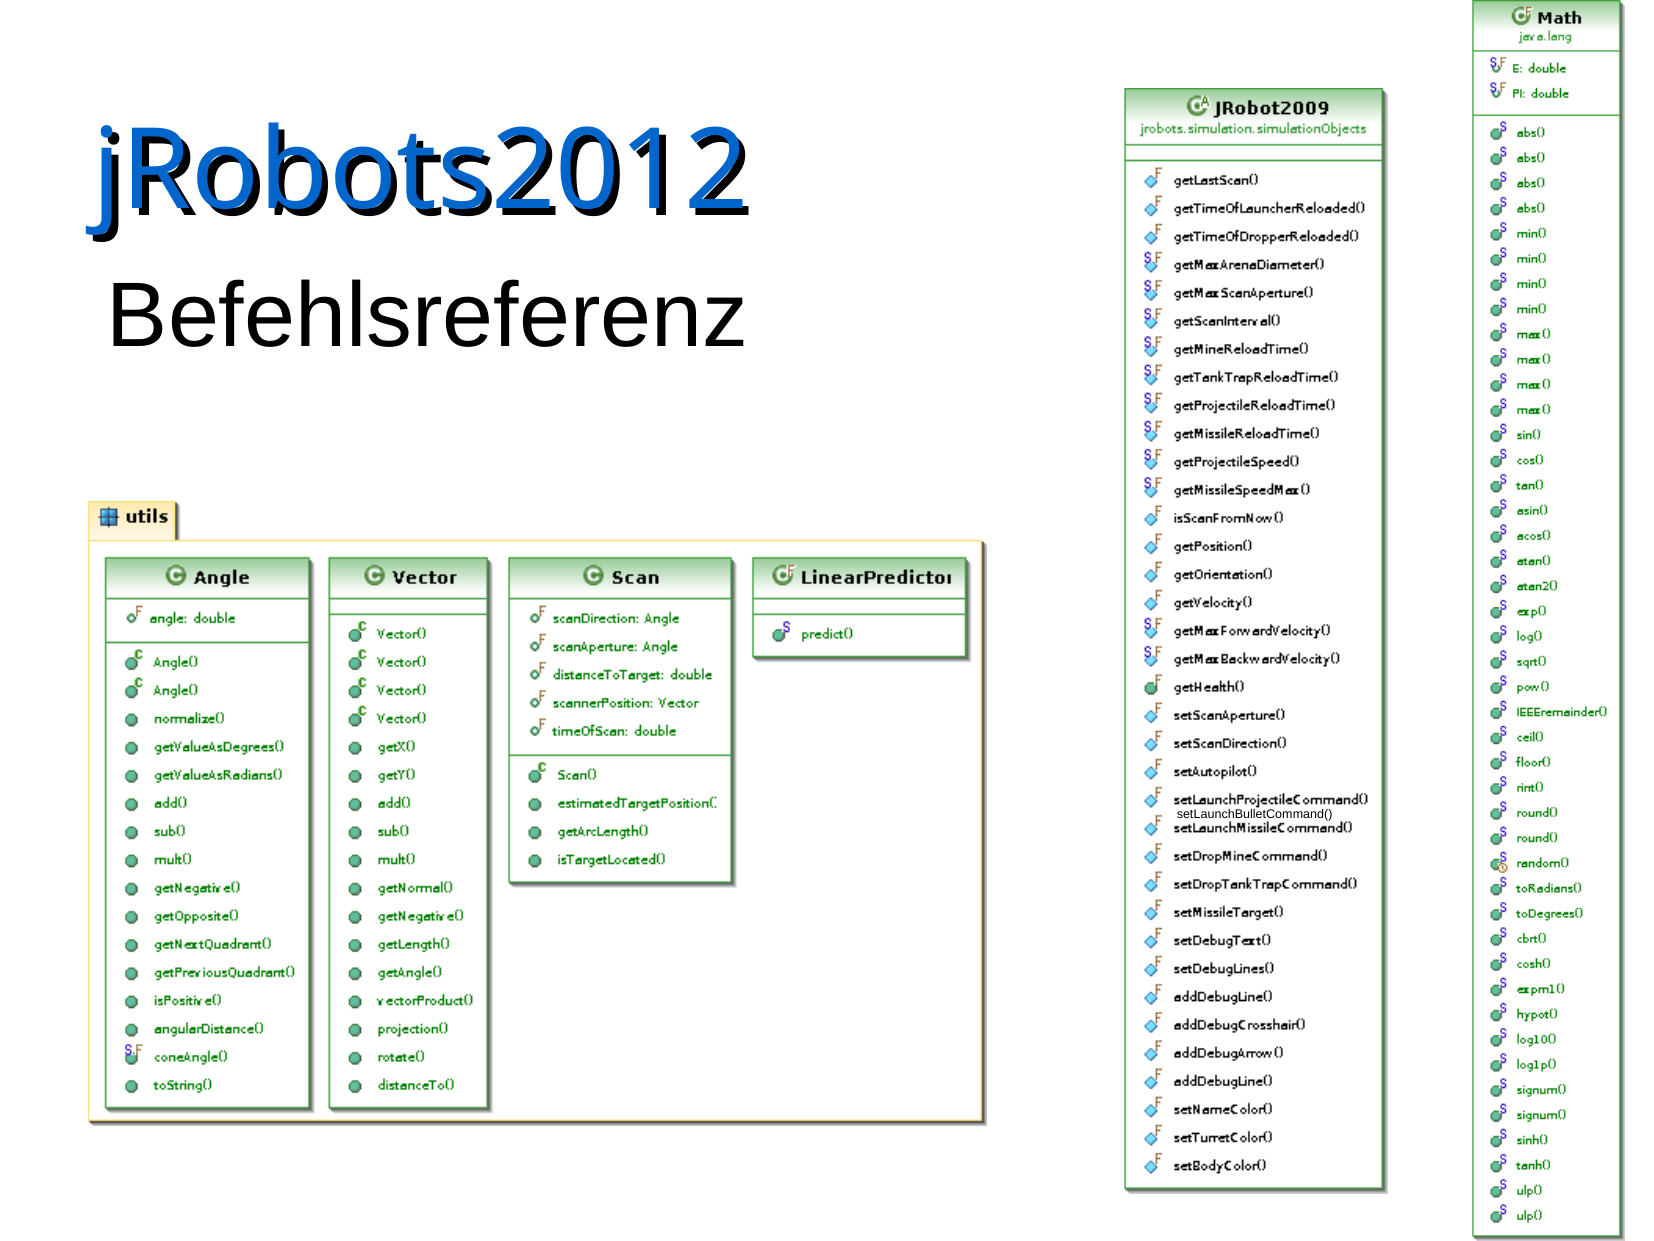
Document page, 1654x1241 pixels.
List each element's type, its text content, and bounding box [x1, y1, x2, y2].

title Befehlsreferenz [88, 246, 768, 384]
text_box setLaunchBulletCommand() [1162, 799, 1348, 829]
picture [88, 501, 987, 1126]
picture [1471, 0, 1625, 1241]
picture [1123, 88, 1388, 1194]
